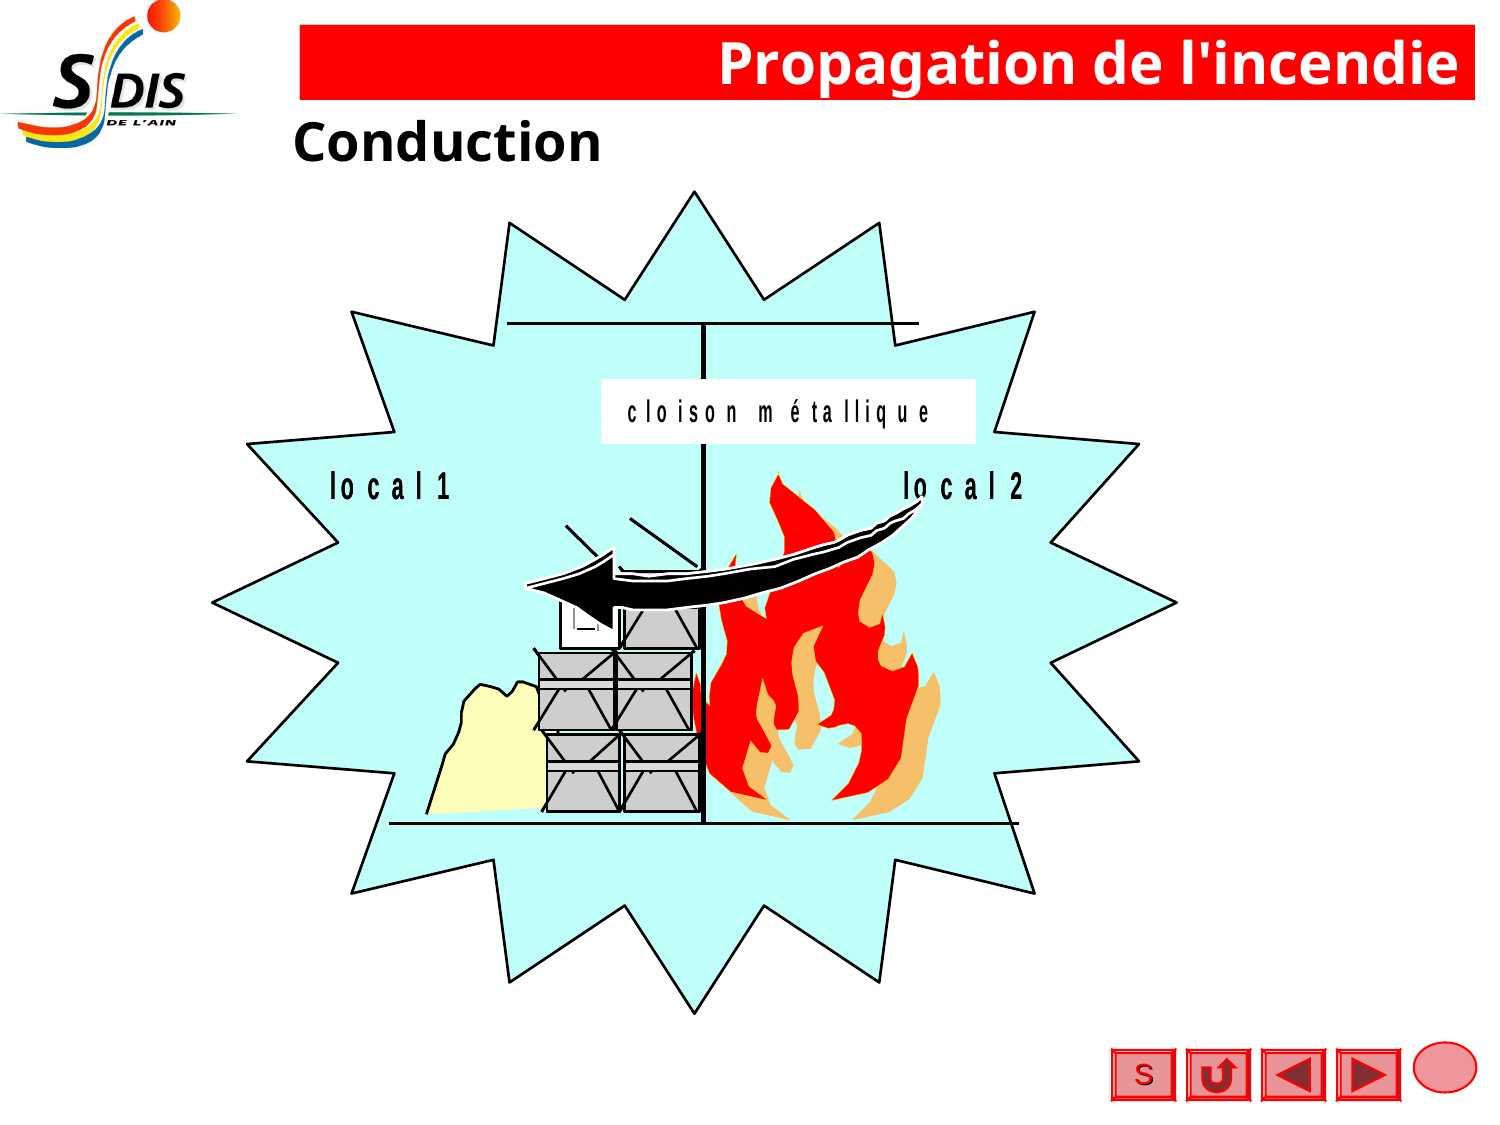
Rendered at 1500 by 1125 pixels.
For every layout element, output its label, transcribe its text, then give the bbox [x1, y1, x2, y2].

text_box [1413, 1042, 1477, 1093]
picture [1192, 1055, 1245, 1095]
picture [0, 0, 237, 148]
picture [1117, 1055, 1170, 1095]
picture [196, 177, 1199, 1034]
picture [1342, 1055, 1395, 1095]
picture [1267, 1055, 1320, 1095]
title Conduction [277, 95, 1500, 187]
text_box Propagation de l'incendie [299, 24, 1475, 95]
